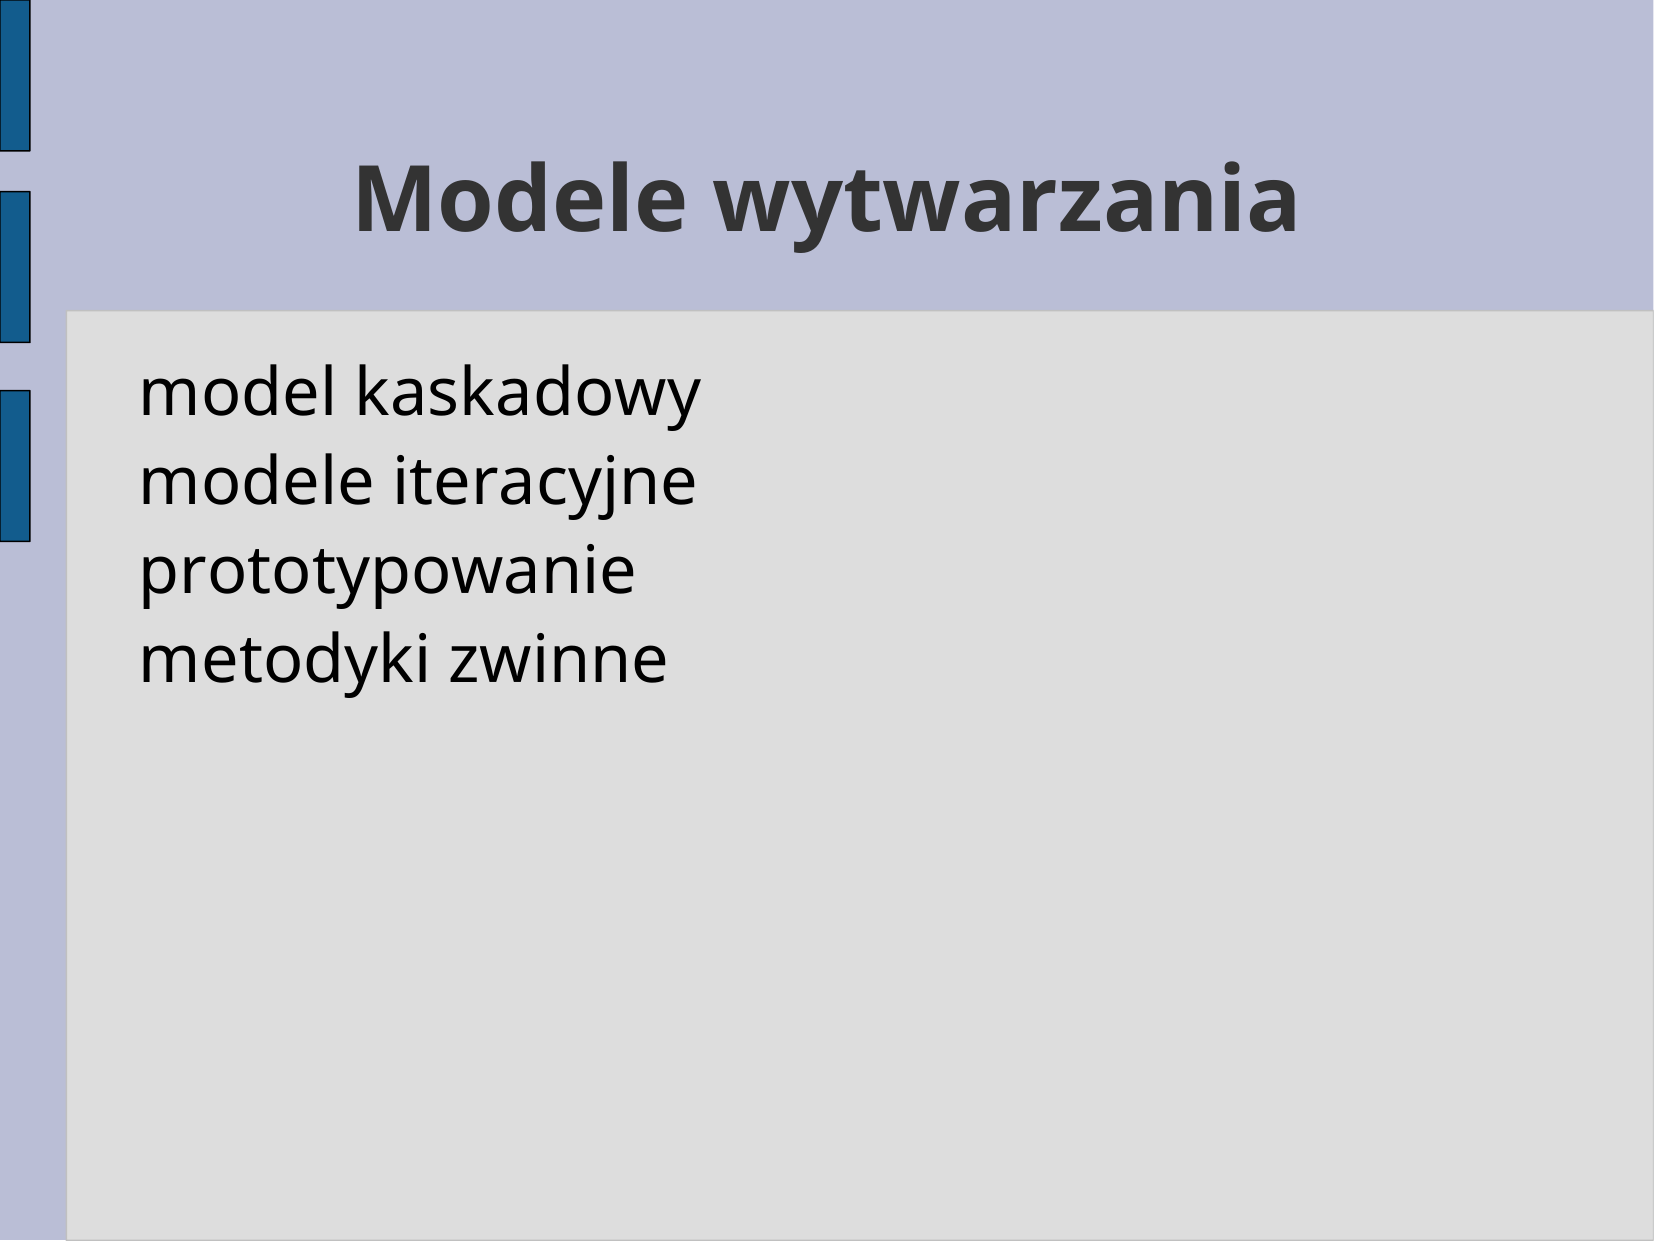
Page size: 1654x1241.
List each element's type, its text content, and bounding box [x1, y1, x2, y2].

list model kaskadowy modele iteracyjne prototypowanie metodyki zwinne [121, 344, 1534, 1126]
title Modele wytwarzania [121, 91, 1534, 299]
